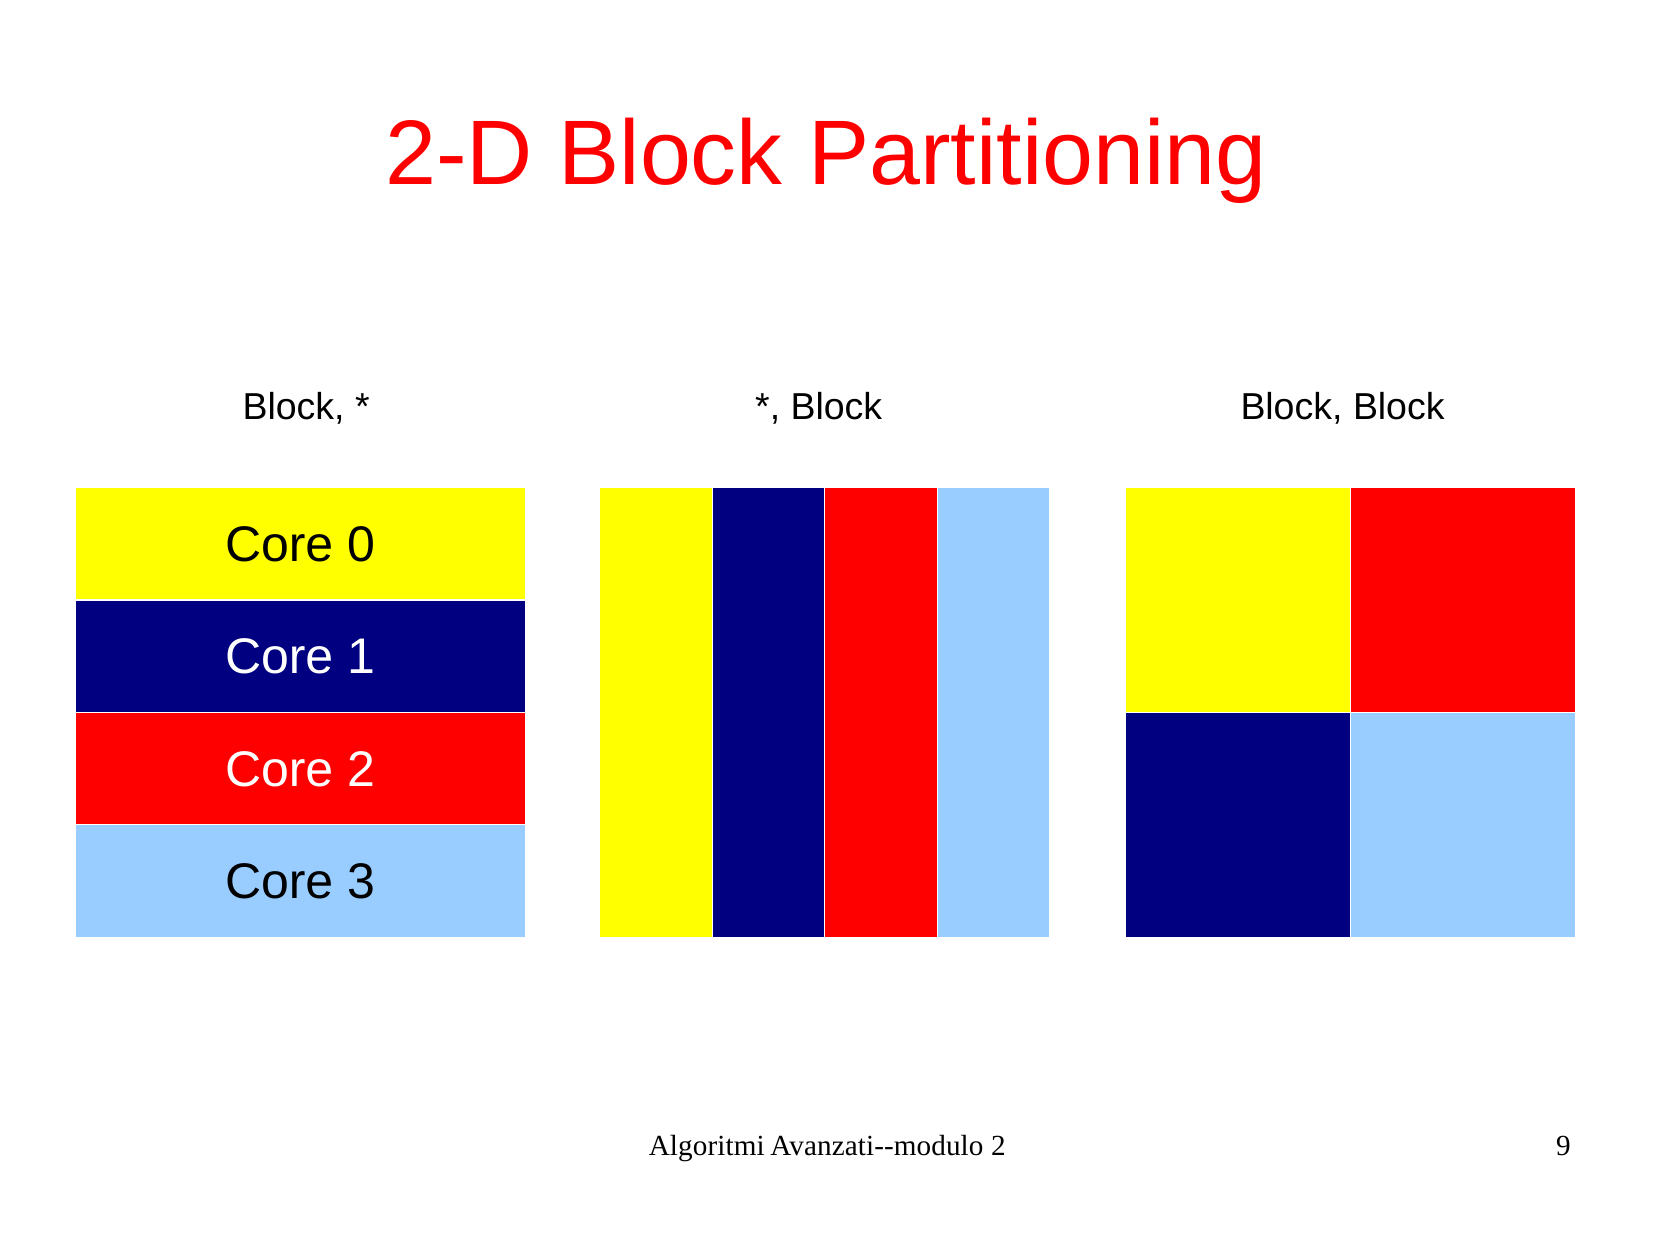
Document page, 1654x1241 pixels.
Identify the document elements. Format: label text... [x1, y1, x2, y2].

text_box [1125, 487, 1576, 938]
text_box Core 1 [75, 600, 526, 713]
text_box Core 2 [75, 713, 526, 824]
text_box Core 3 [75, 824, 526, 938]
text_box *, Block [737, 375, 901, 438]
text_box Block, Block [1222, 375, 1463, 438]
title 2-D Block Partitioning [82, 49, 1571, 257]
text_box Block, * [225, 375, 388, 438]
text_box Core 0 [75, 487, 526, 600]
text_box [599, 487, 1050, 938]
